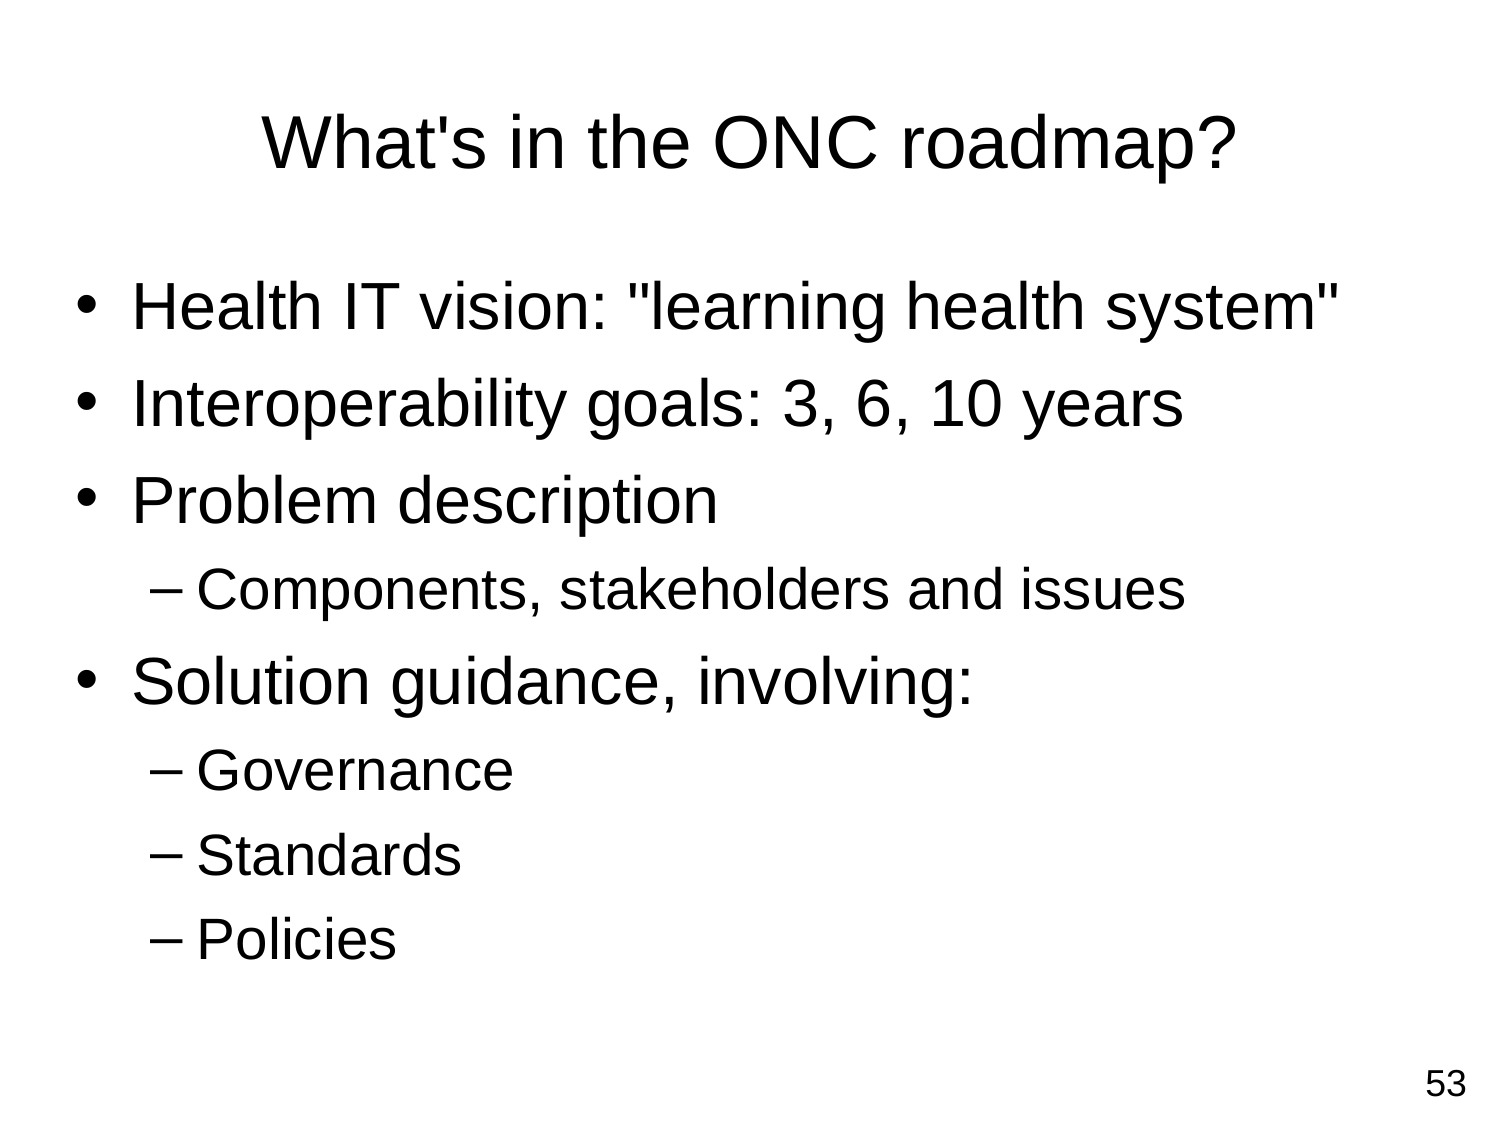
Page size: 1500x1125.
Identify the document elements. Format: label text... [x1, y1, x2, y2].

title What's in the ONC roadmap? [75, 44, 1425, 233]
list Health IT vision: "learning health system" Interoperability goals: 3, 6, 10 years Problem description Components, stakeholders and issues Solution guidance, involving: Governance Standards Policies [75, 263, 1395, 1018]
